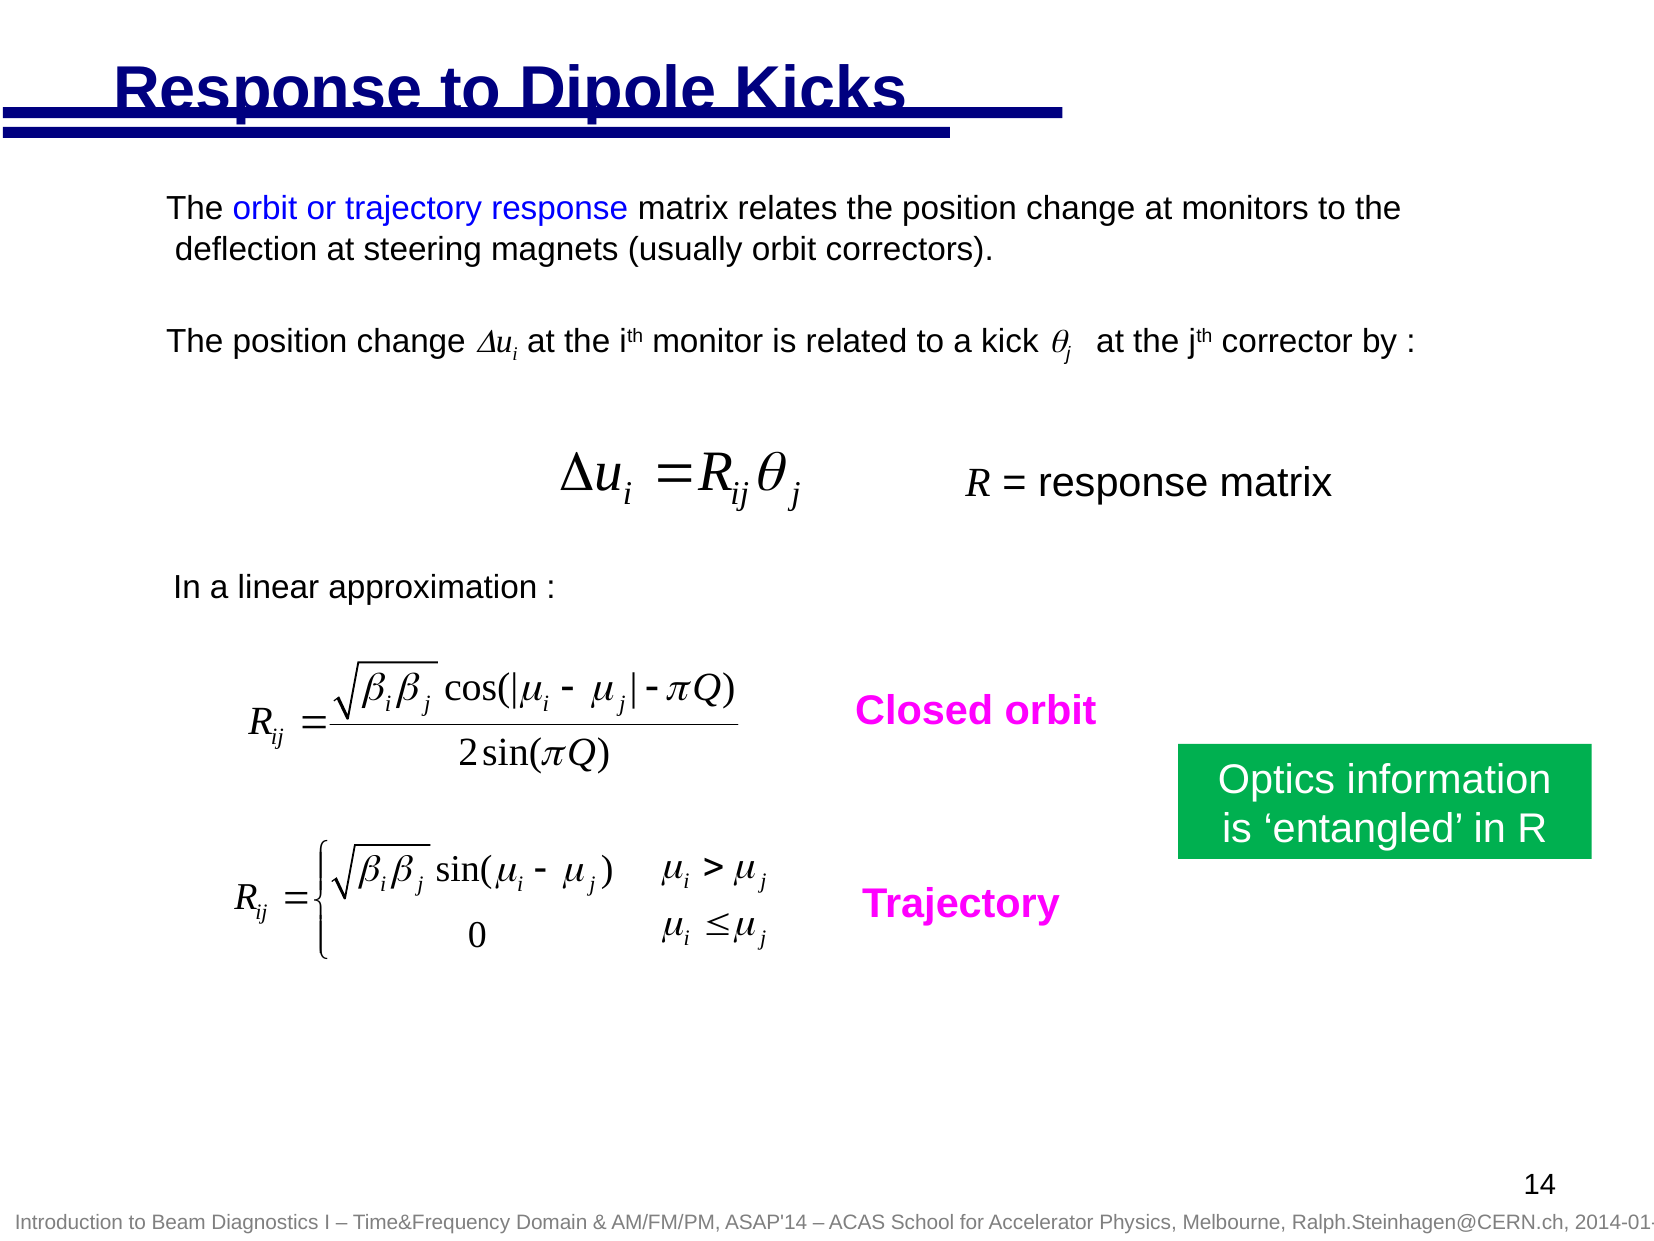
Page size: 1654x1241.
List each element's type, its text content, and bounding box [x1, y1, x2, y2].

chart [227, 833, 777, 967]
text_box The orbit or trajectory response matrix relates the position change at monitors to the deflection at steering magnets (usually orbit correctors). The position change ui at the ith monitor is related to a kick j at the jth corrector by : [151, 179, 1516, 373]
text_box <number> [1184, 1157, 1571, 1216]
text_box Trajectory [847, 867, 1076, 934]
text_box Closed orbit [840, 675, 1112, 741]
text_box Optics information is ‘entangled’ in R [1178, 743, 1592, 859]
chart [241, 654, 758, 782]
text_box In a linear approximation : [158, 558, 1537, 614]
text_box R = response matrix [950, 447, 1348, 513]
title Response to Dipole Kicks [75, 20, 1551, 151]
chart [551, 433, 813, 524]
